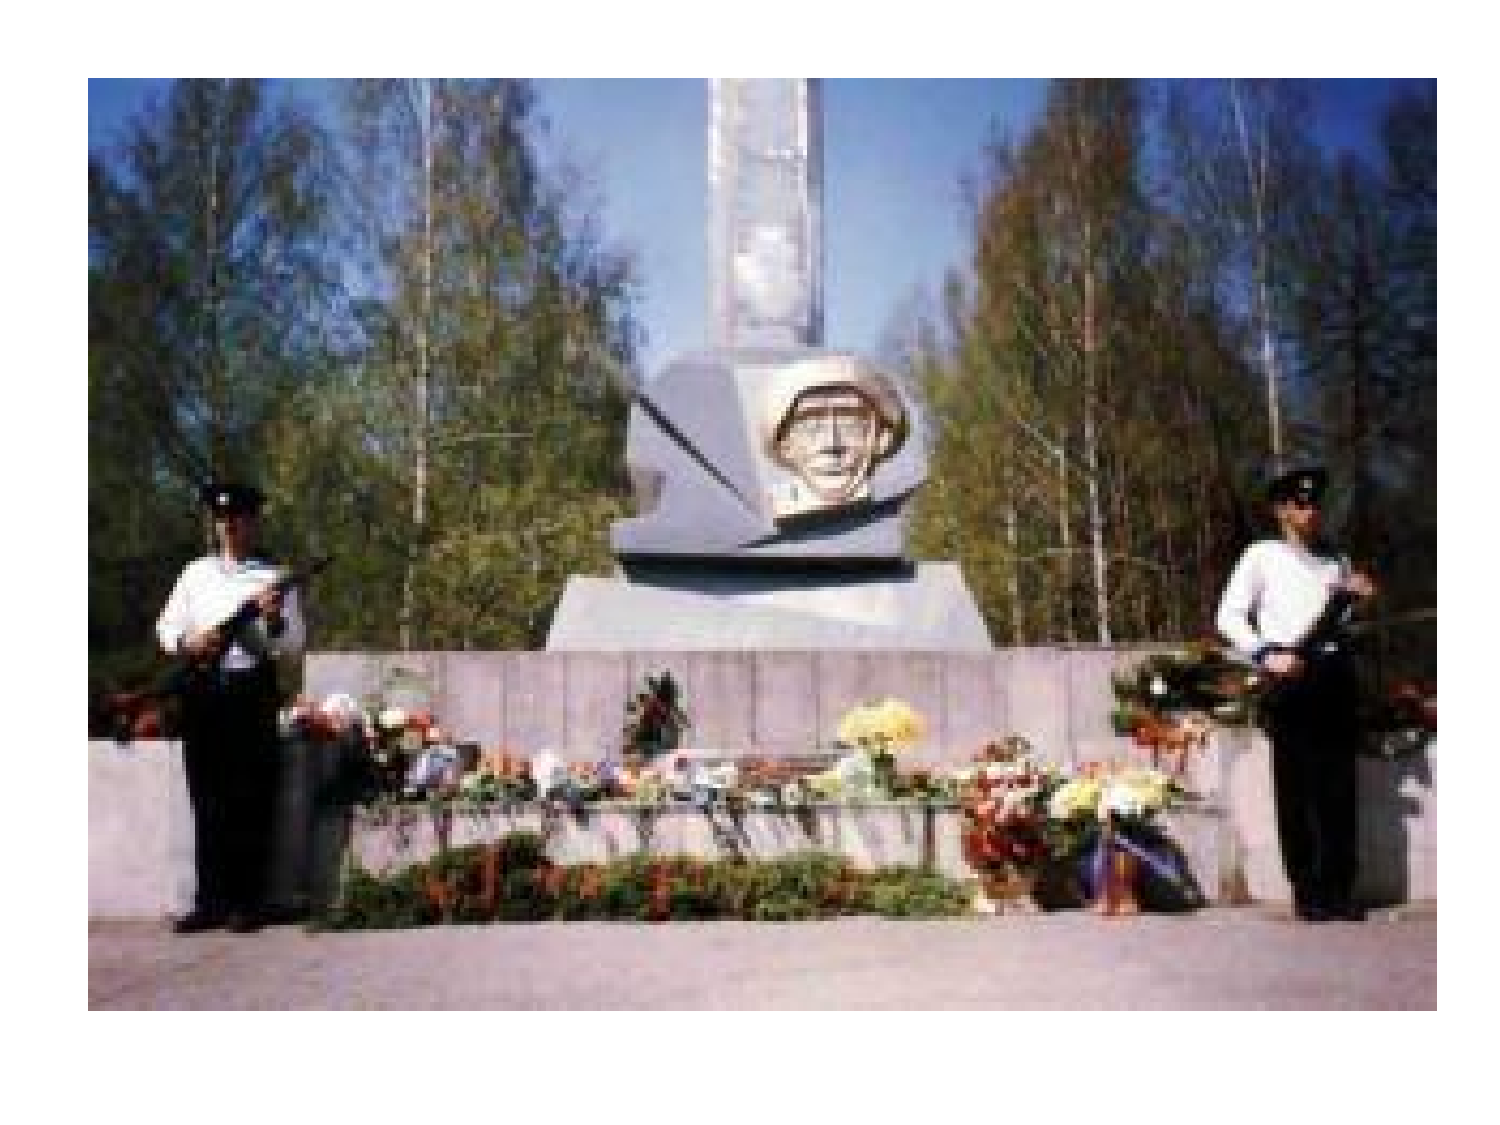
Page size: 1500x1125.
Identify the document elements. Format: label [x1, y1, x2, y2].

picture [88, 78, 1437, 1011]
